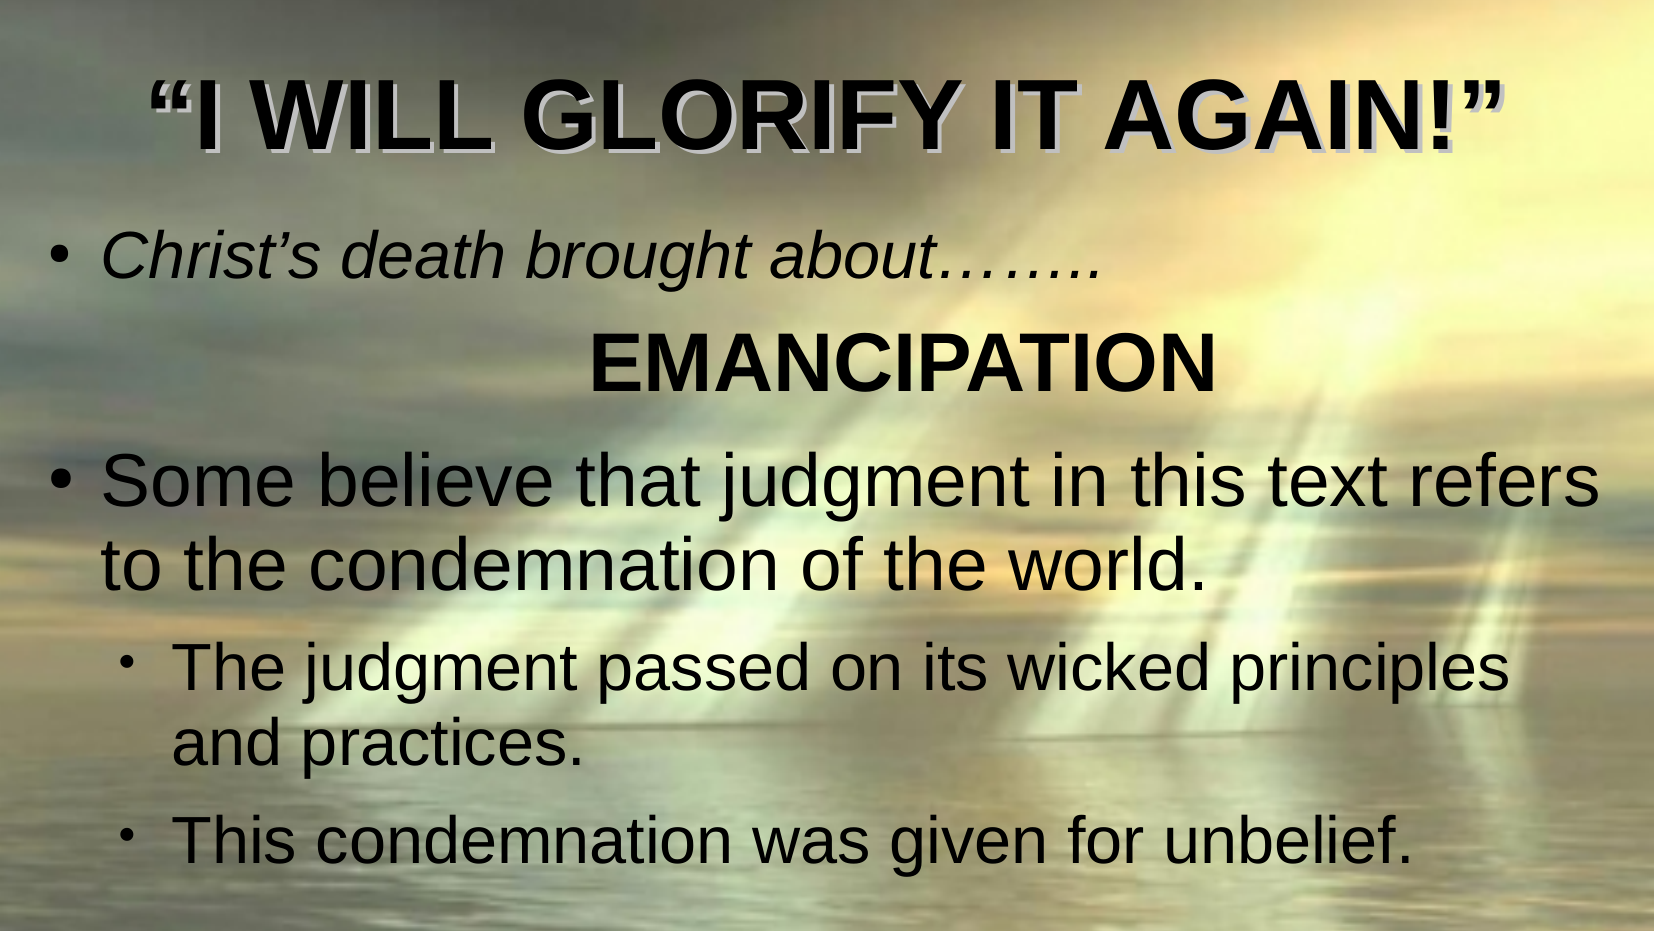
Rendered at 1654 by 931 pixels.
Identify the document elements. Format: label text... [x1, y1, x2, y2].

title “I WILL GLORIFY IT AGAIN!” [82, 37, 1571, 193]
picture [0, 0, 1654, 931]
list Christ’s death brought about…….. EMANCIPATION Some believe that judgment in this text refers to the condemnation of the world. The judgment passed on its wicked principles and practices. This condemnation was given for unbelief. [30, 217, 1636, 901]
